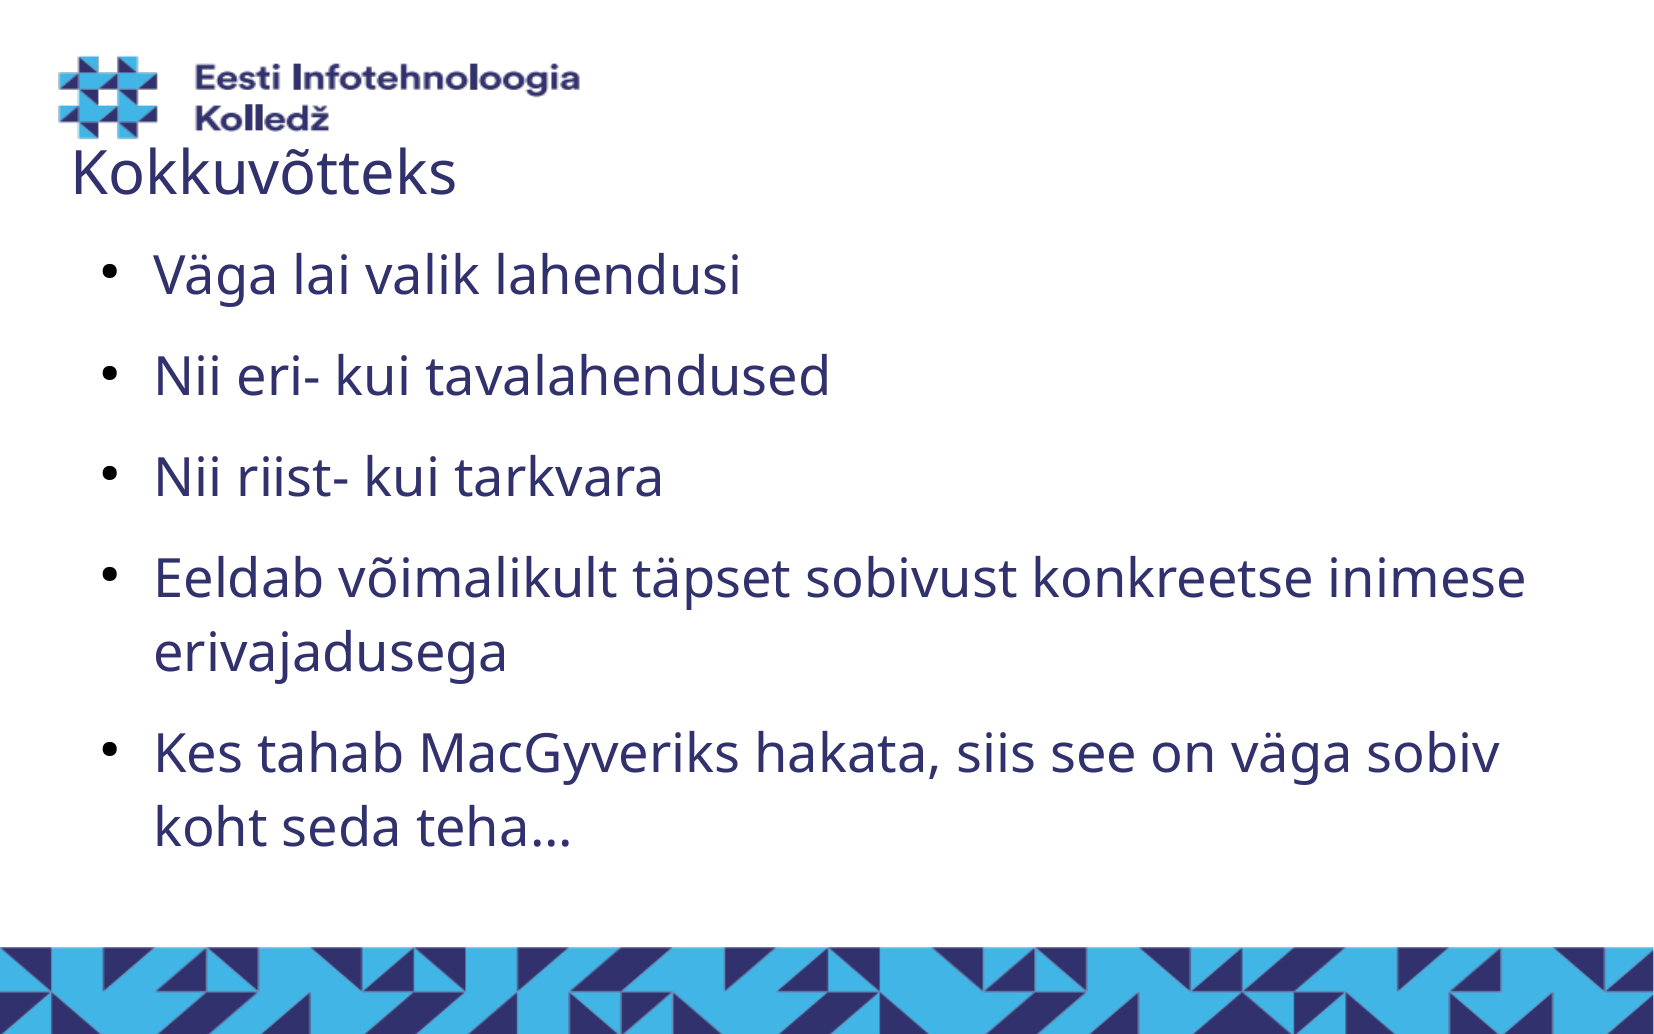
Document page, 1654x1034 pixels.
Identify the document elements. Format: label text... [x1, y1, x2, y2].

list Väga lai valik lahendusi Nii eri- kui tavalahendused Nii riist- kui tarkvara Eeldab võimalikult täpset sobivust konkreetse inimese erivajadusega Kes tahab MacGyveriks hakata, siis see on väga sobiv koht seda teha... [82, 236, 1607, 923]
title Kokkuvõtteks [70, 85, 1207, 258]
